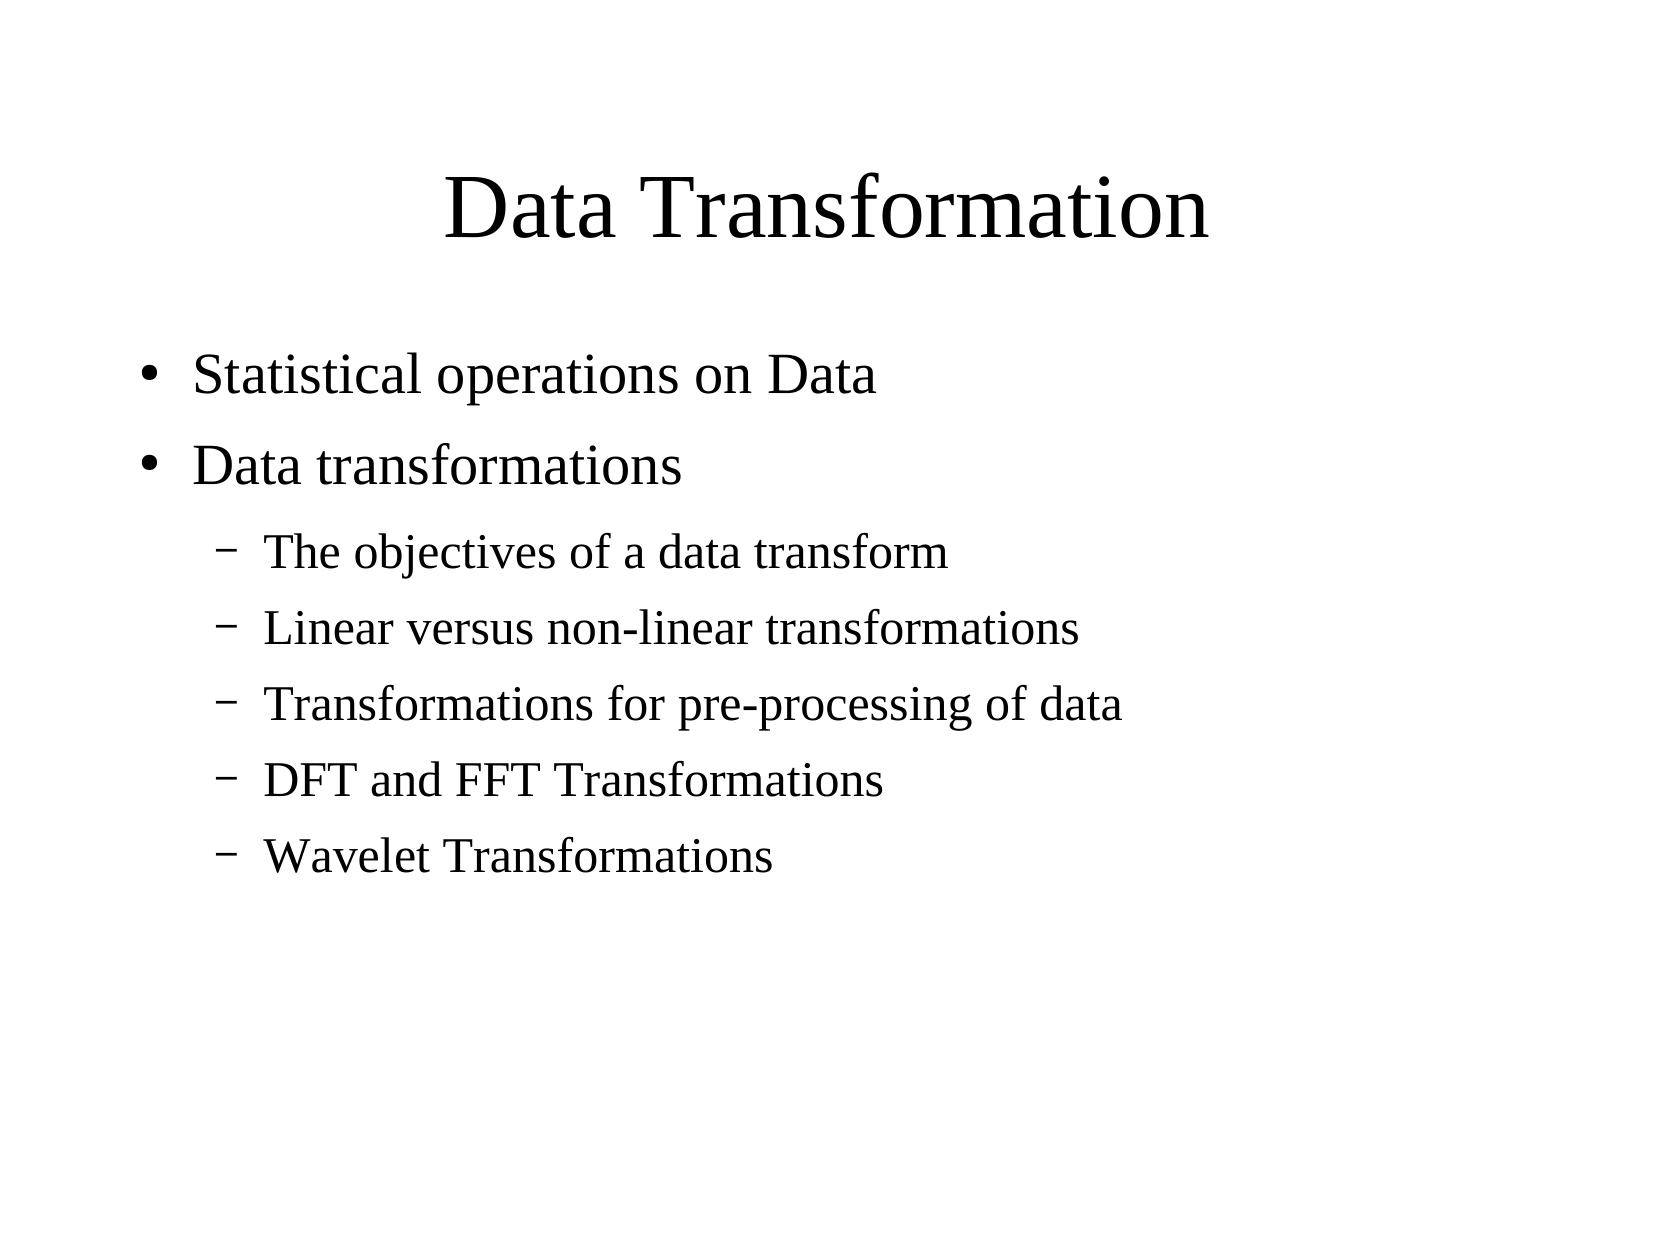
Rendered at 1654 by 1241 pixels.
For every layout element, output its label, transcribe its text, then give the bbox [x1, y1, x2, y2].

title Data Transformation [121, 102, 1534, 311]
list Statistical operations on Data Data transformations The objectives of a data transform Linear versus non-linear transformations Transformations for pre-processing of data DFT and FFT Transformations Wavelet Transformations [121, 344, 1534, 1127]
